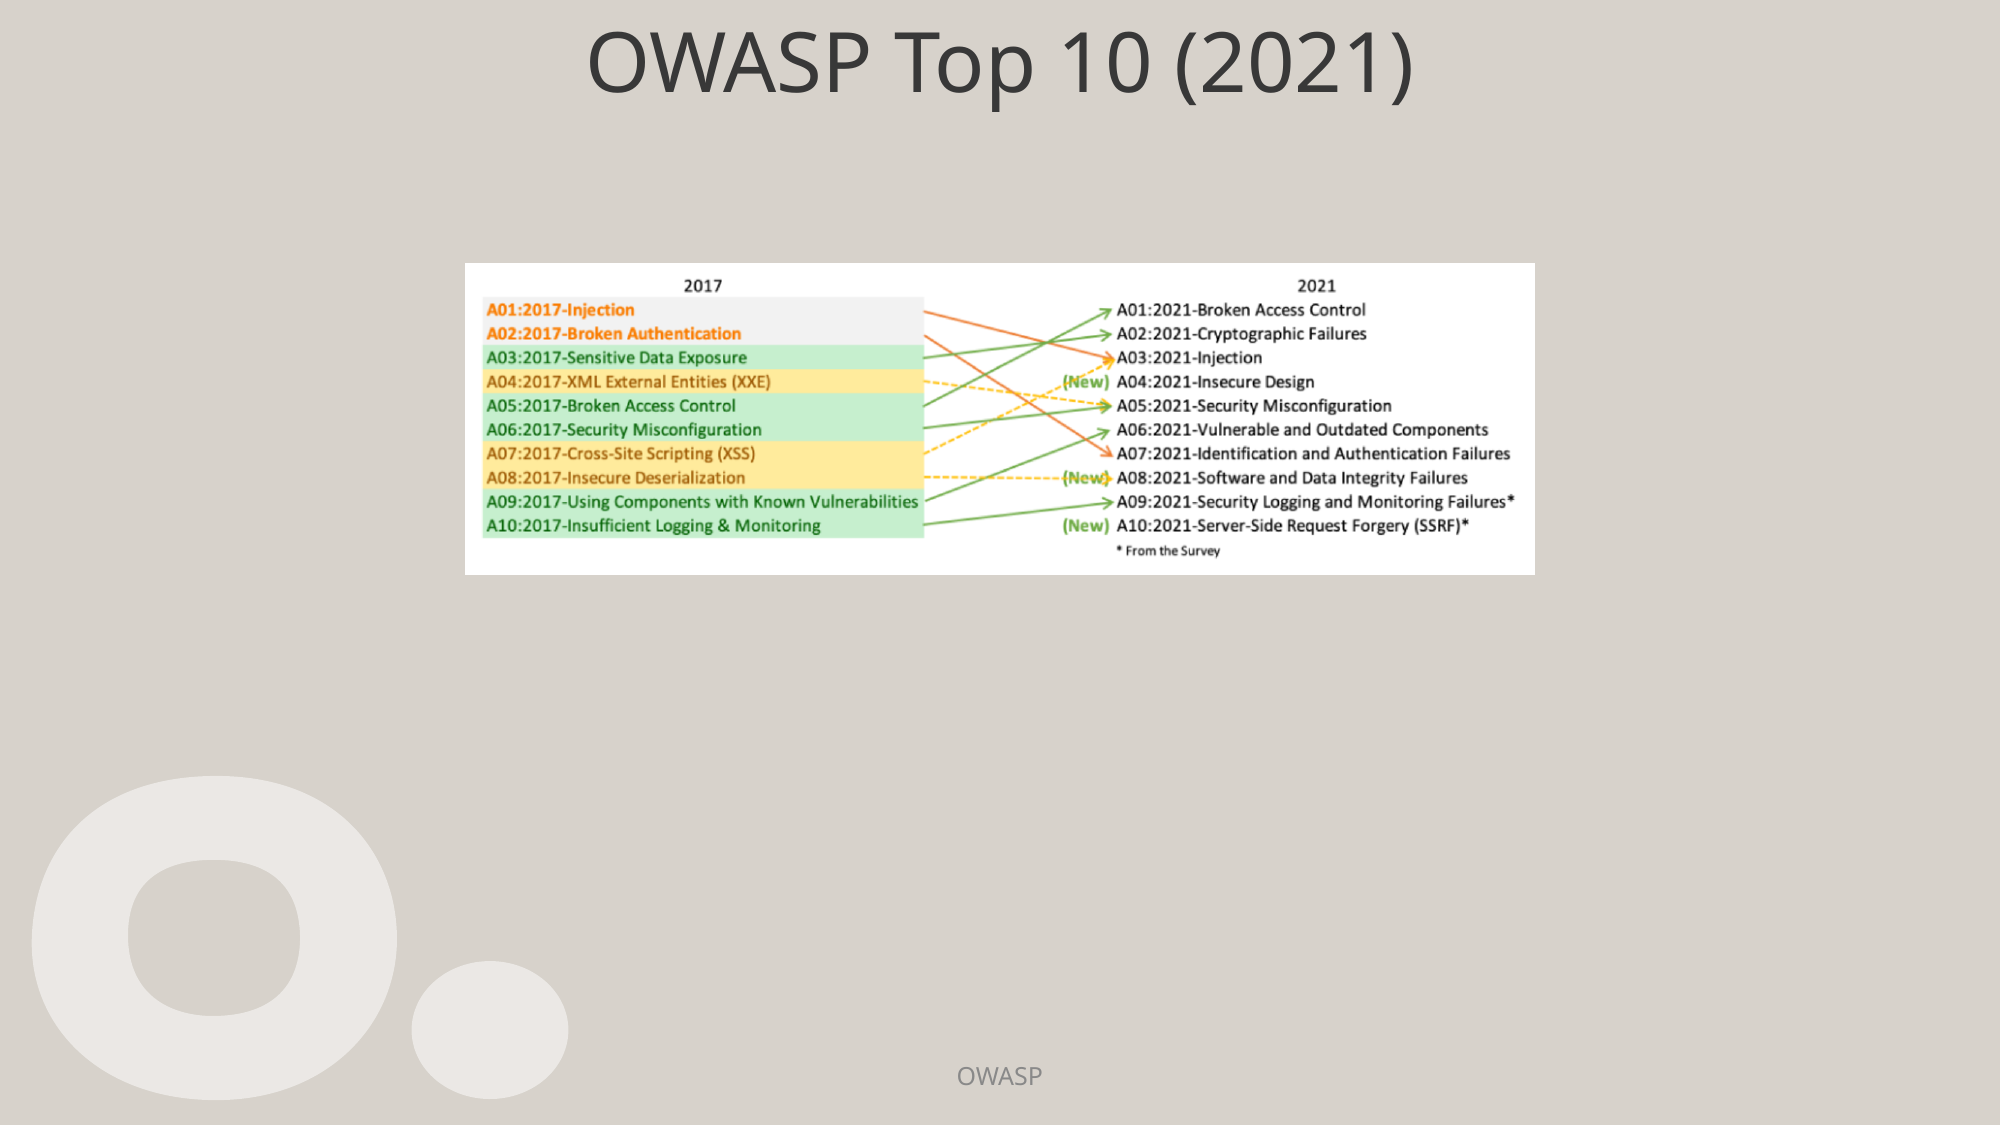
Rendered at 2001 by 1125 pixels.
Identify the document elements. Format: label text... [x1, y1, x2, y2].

picture [465, 263, 1535, 575]
title OWASP Top 10 (2021) [0, 5, 2000, 119]
footer OWASP [662, 1045, 1338, 1106]
